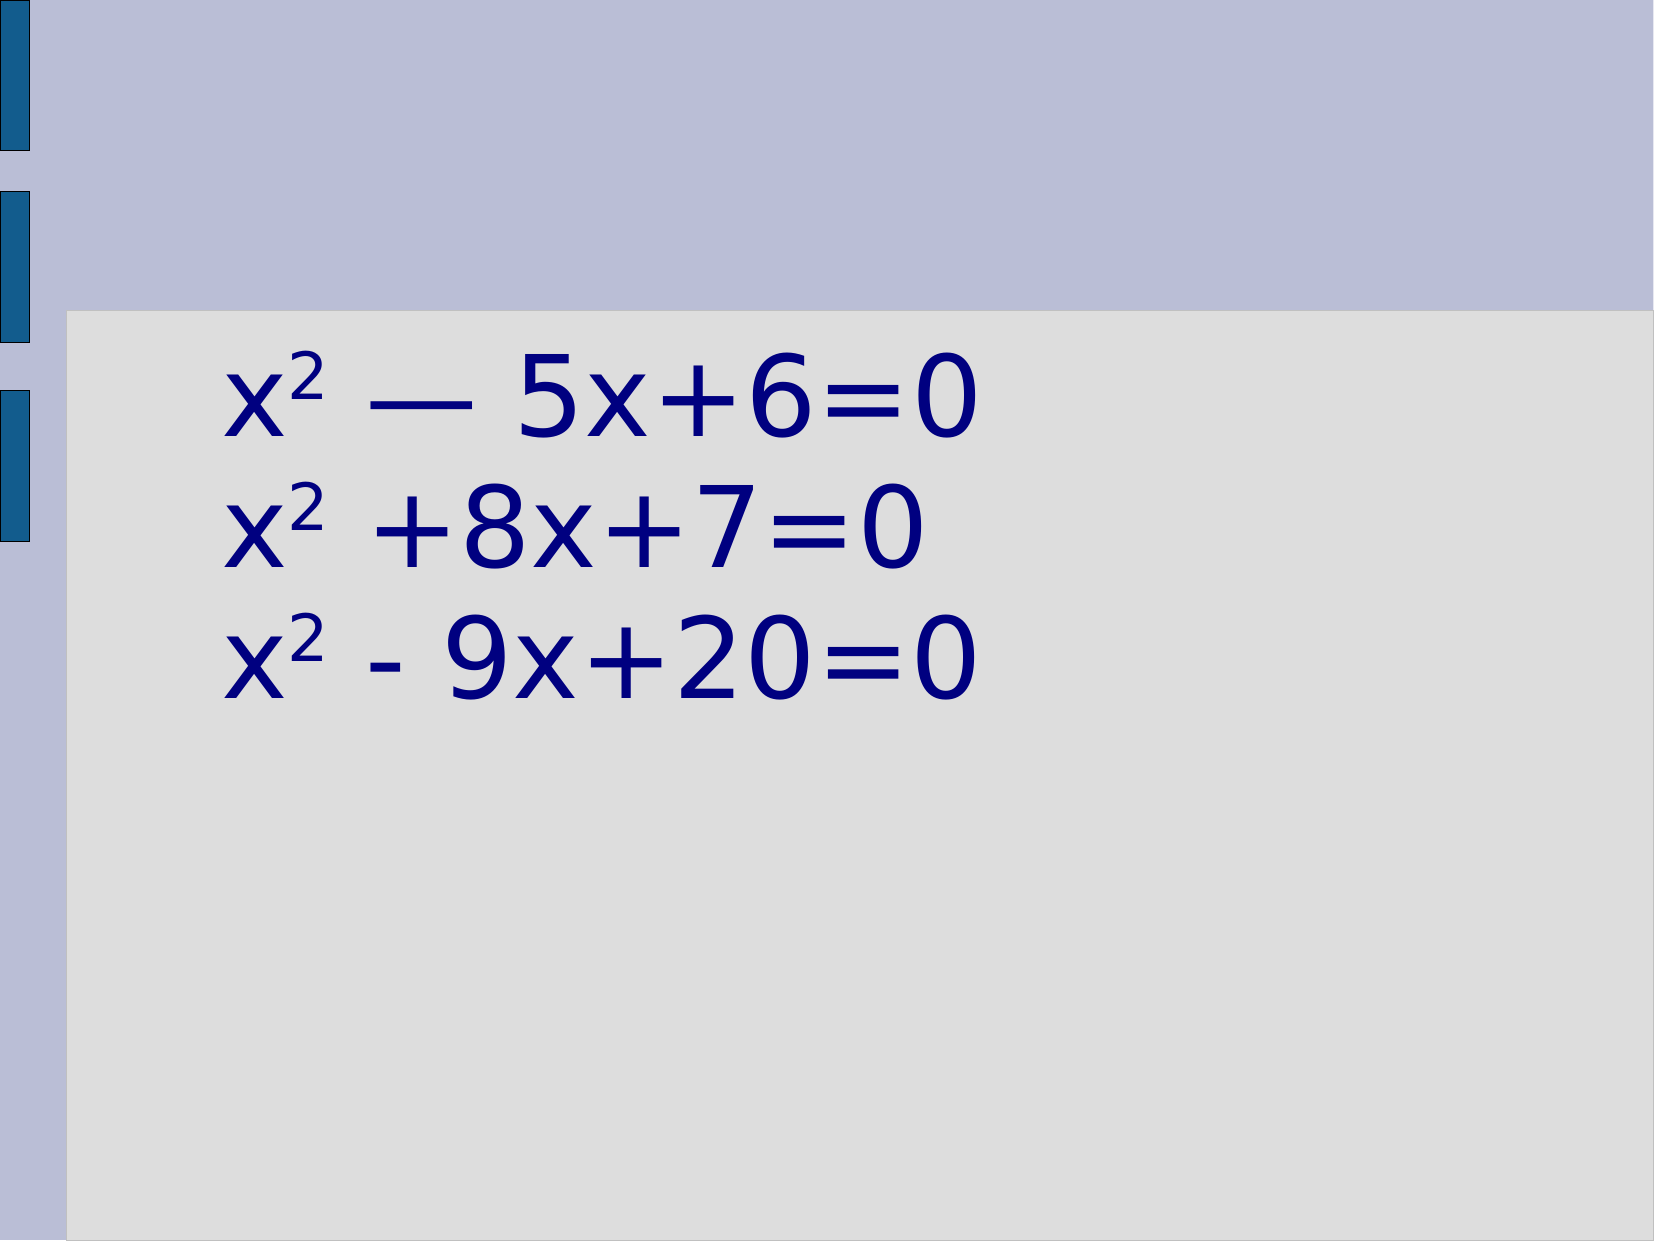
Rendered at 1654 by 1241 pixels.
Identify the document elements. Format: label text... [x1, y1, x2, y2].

text_box х2 — 5х+6=0 х2 +8х+7=0 х2 - 9х+20=0 [206, 324, 1506, 743]
